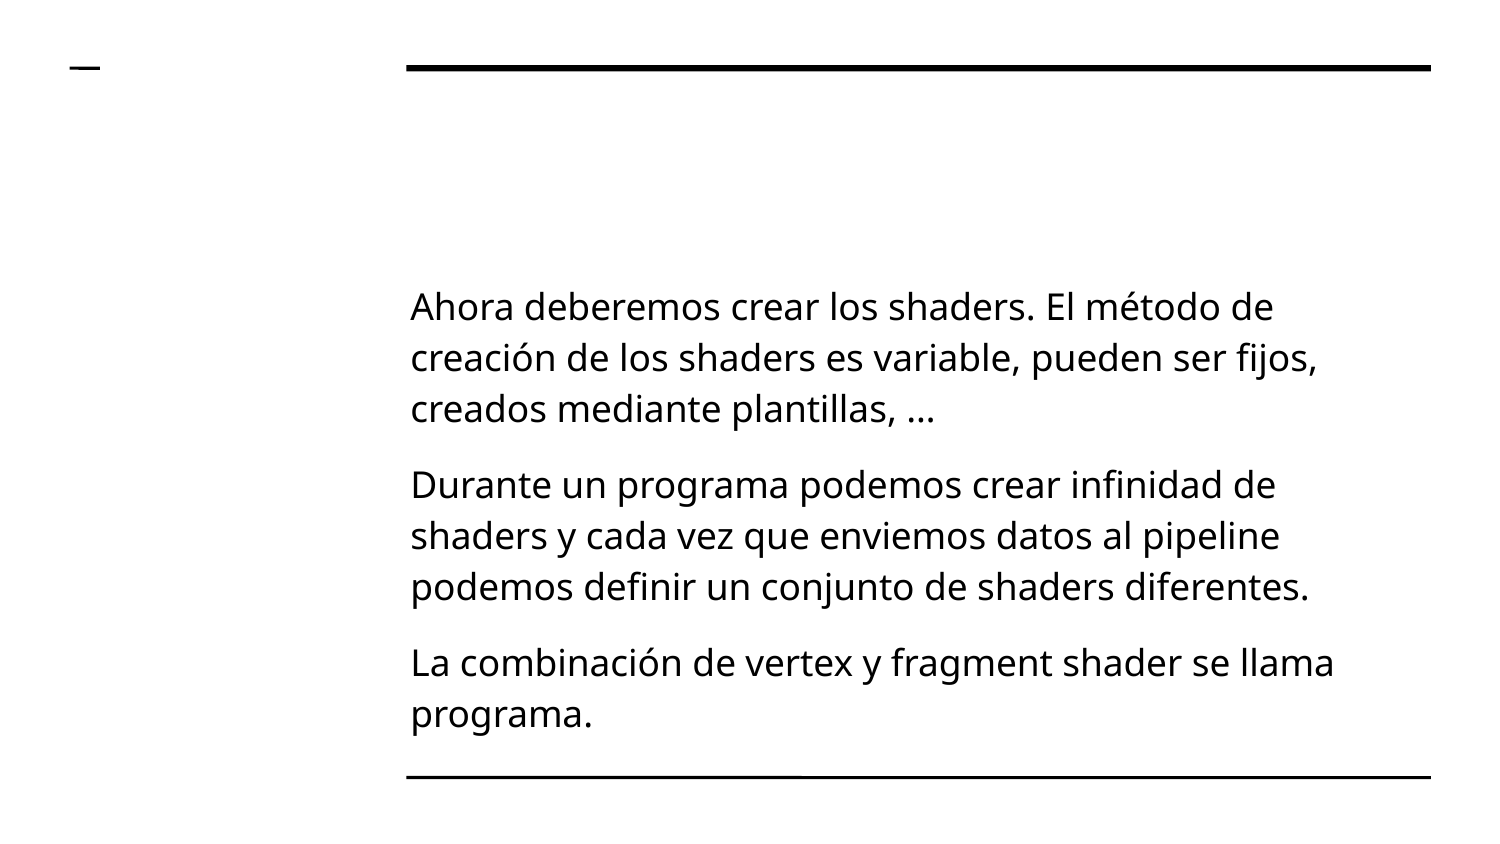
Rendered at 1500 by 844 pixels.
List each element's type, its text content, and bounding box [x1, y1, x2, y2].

list Ahora deberemos crear los shaders. El método de creación de los shaders es variable, pueden ser fijos, creados mediante plantillas, … Durante un programa podemos crear infinidad de shaders y cada vez que enviemos datos al pipeline podemos definir un conjunto de shaders diferentes. La combinación de vertex y fragment shader se llama programa. [395, 261, 1433, 755]
